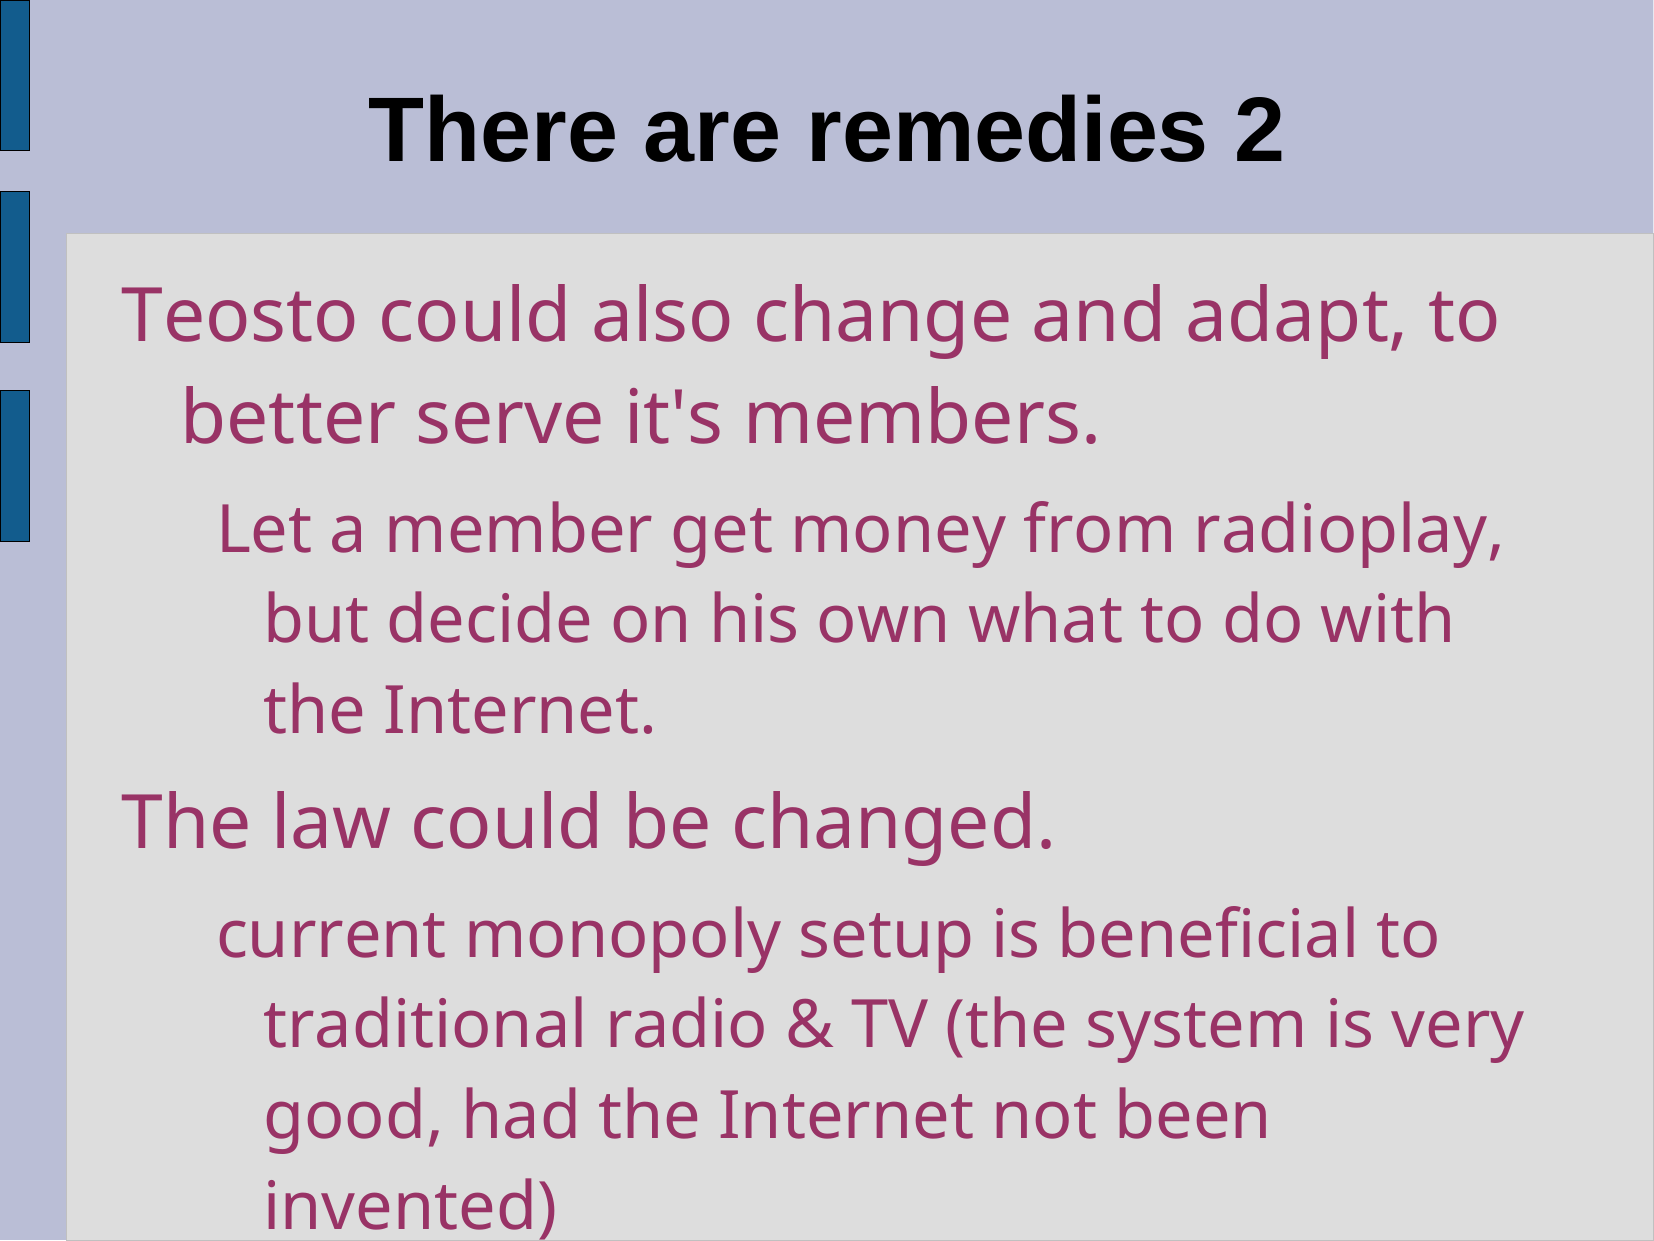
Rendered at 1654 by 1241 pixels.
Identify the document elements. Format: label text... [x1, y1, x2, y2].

list Teosto could also change and adapt, to better serve it's members. Let a member get money from radioplay, but decide on his own what to do with the Internet. The law could be changed. current monopoly setup is beneficial to traditional radio & TV (the system is very good, had the Internet not been invented) Law could be changed to force Teosto to give more rights to artist [121, 261, 1534, 1241]
title There are remedies 2 [121, 26, 1534, 234]
